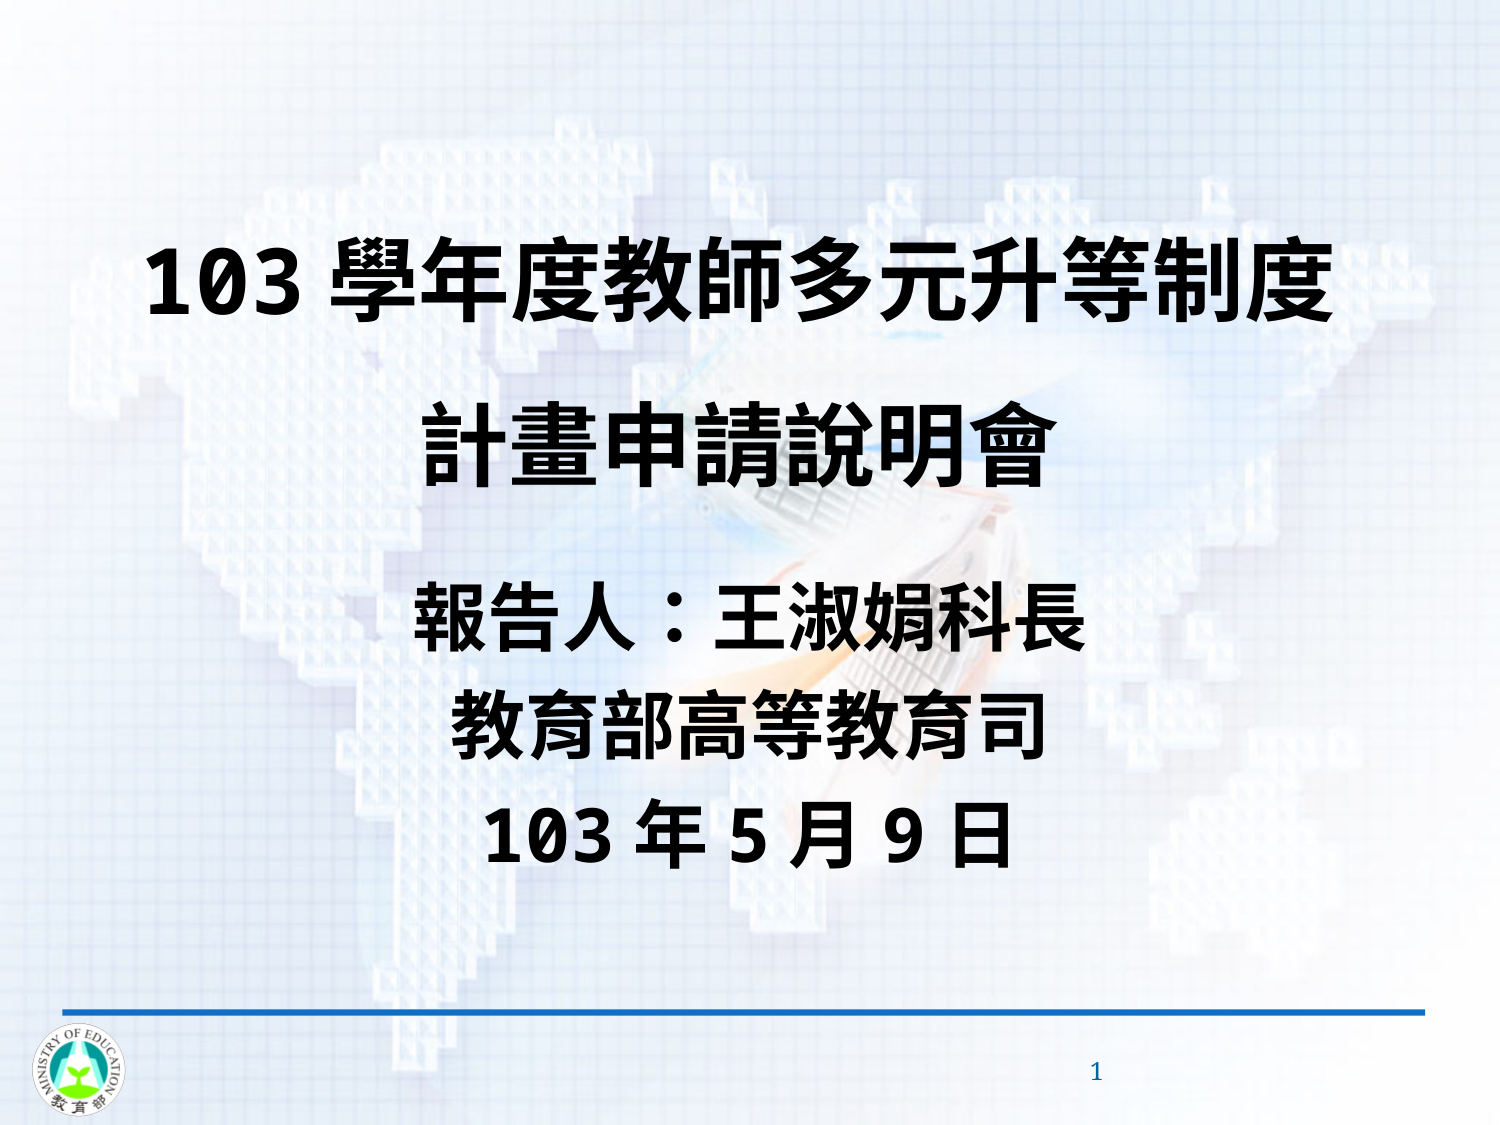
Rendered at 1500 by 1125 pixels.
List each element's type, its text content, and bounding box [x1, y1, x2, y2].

title 103學年度教師多元升等制度 計畫申請說明會 [41, 160, 1436, 433]
text_box [1074, 1042, 1426, 1103]
subtitle 報告人：王淑娟科長 教育部高等教育司 103年5月9日 [225, 562, 1276, 917]
